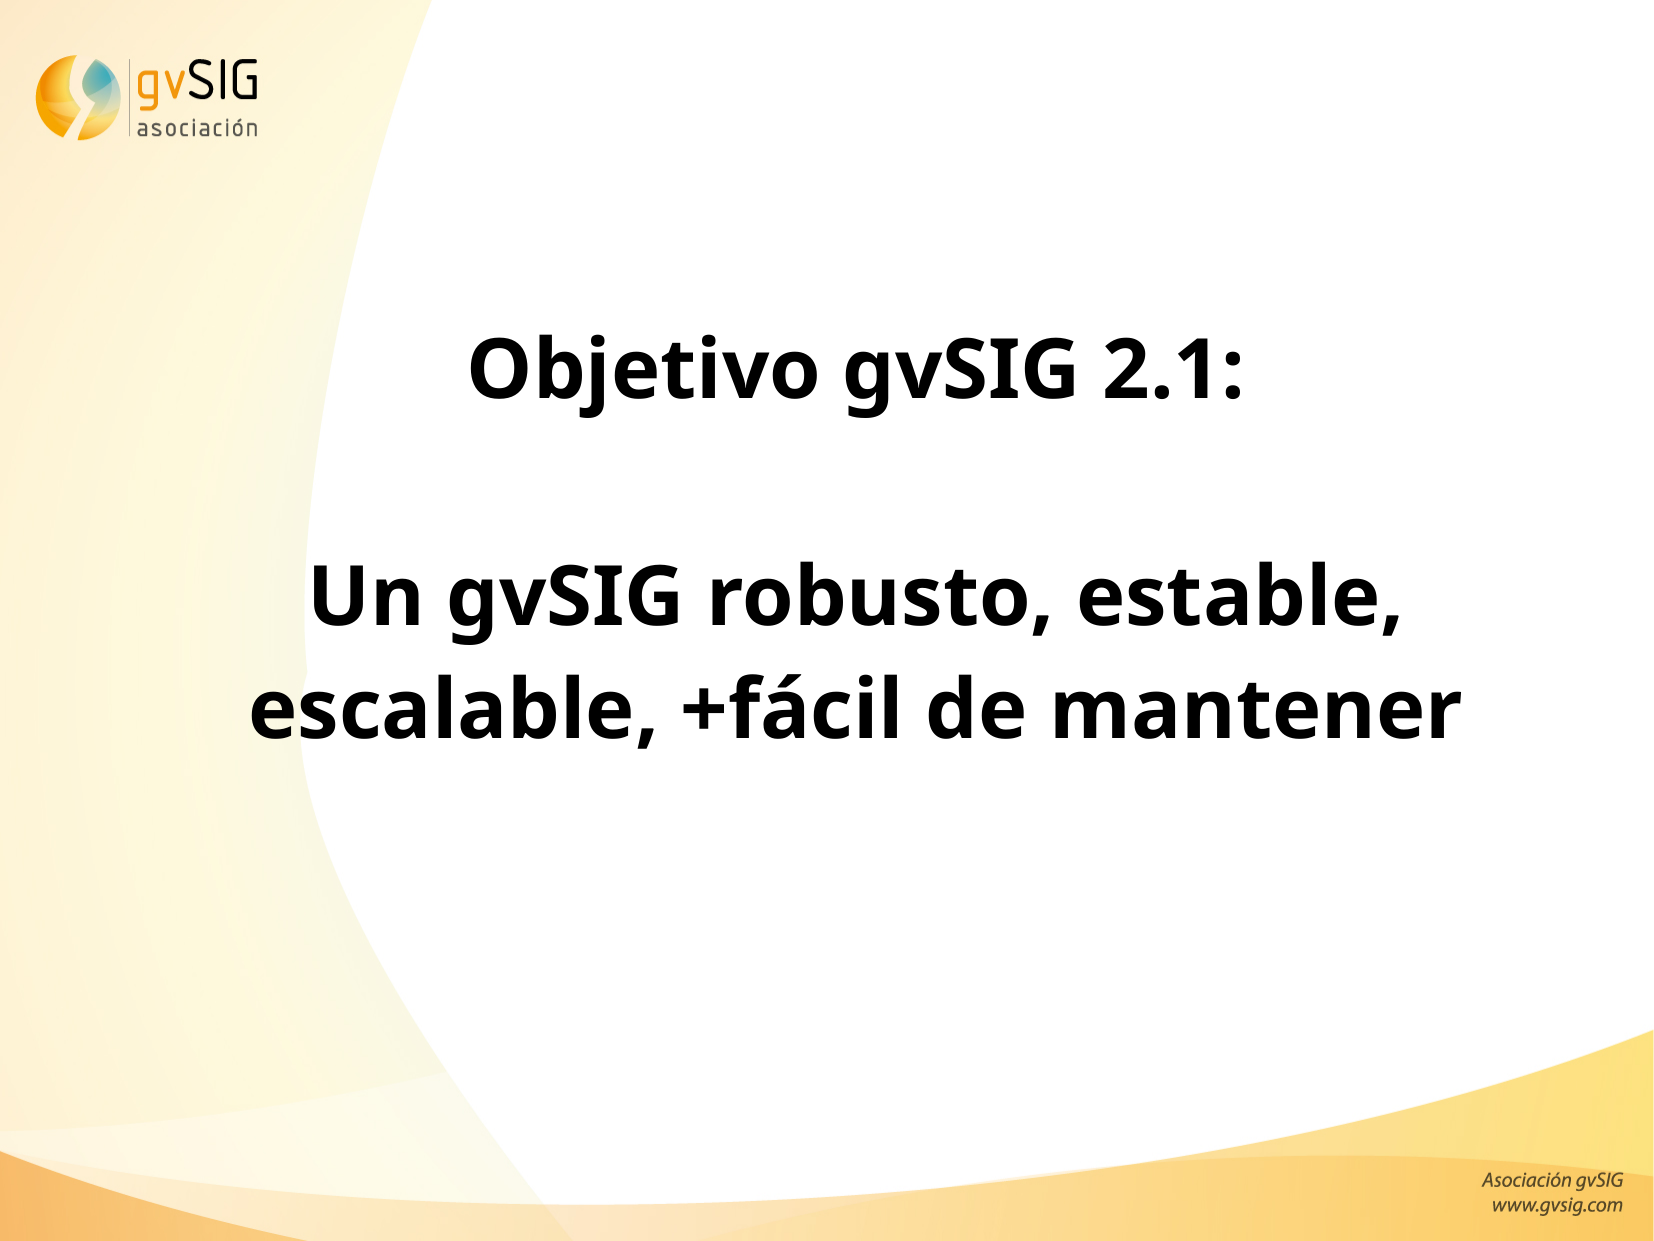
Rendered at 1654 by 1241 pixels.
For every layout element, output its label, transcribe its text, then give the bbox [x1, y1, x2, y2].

picture [0, 0, 1654, 1241]
text_box Objetivo gvSIG 2.1: Un gvSIG robusto, estable, escalable, +fácil de mantener [206, 349, 1506, 724]
